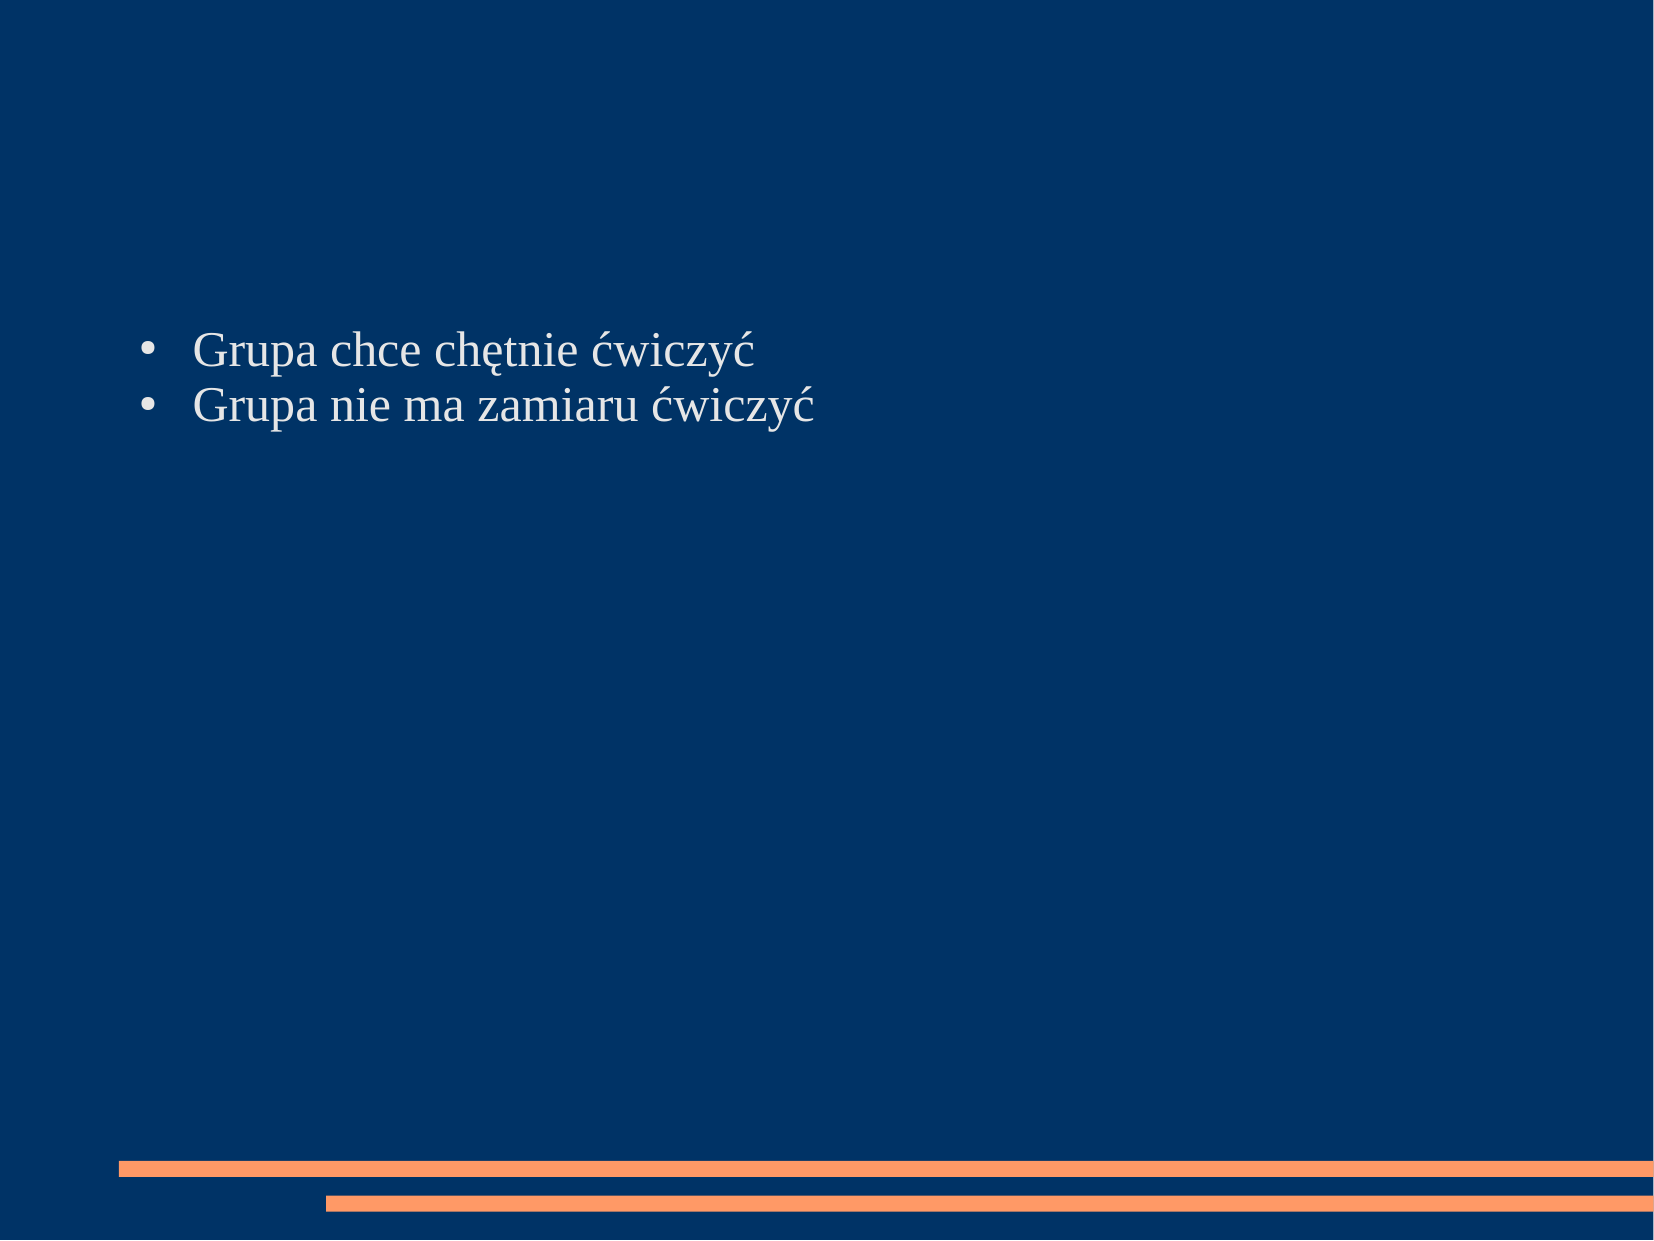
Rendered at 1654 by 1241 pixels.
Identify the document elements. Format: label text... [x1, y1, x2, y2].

list Grupa chce chętnie ćwiczyć Grupa nie ma zamiaru ćwiczyć [121, 322, 1561, 1132]
